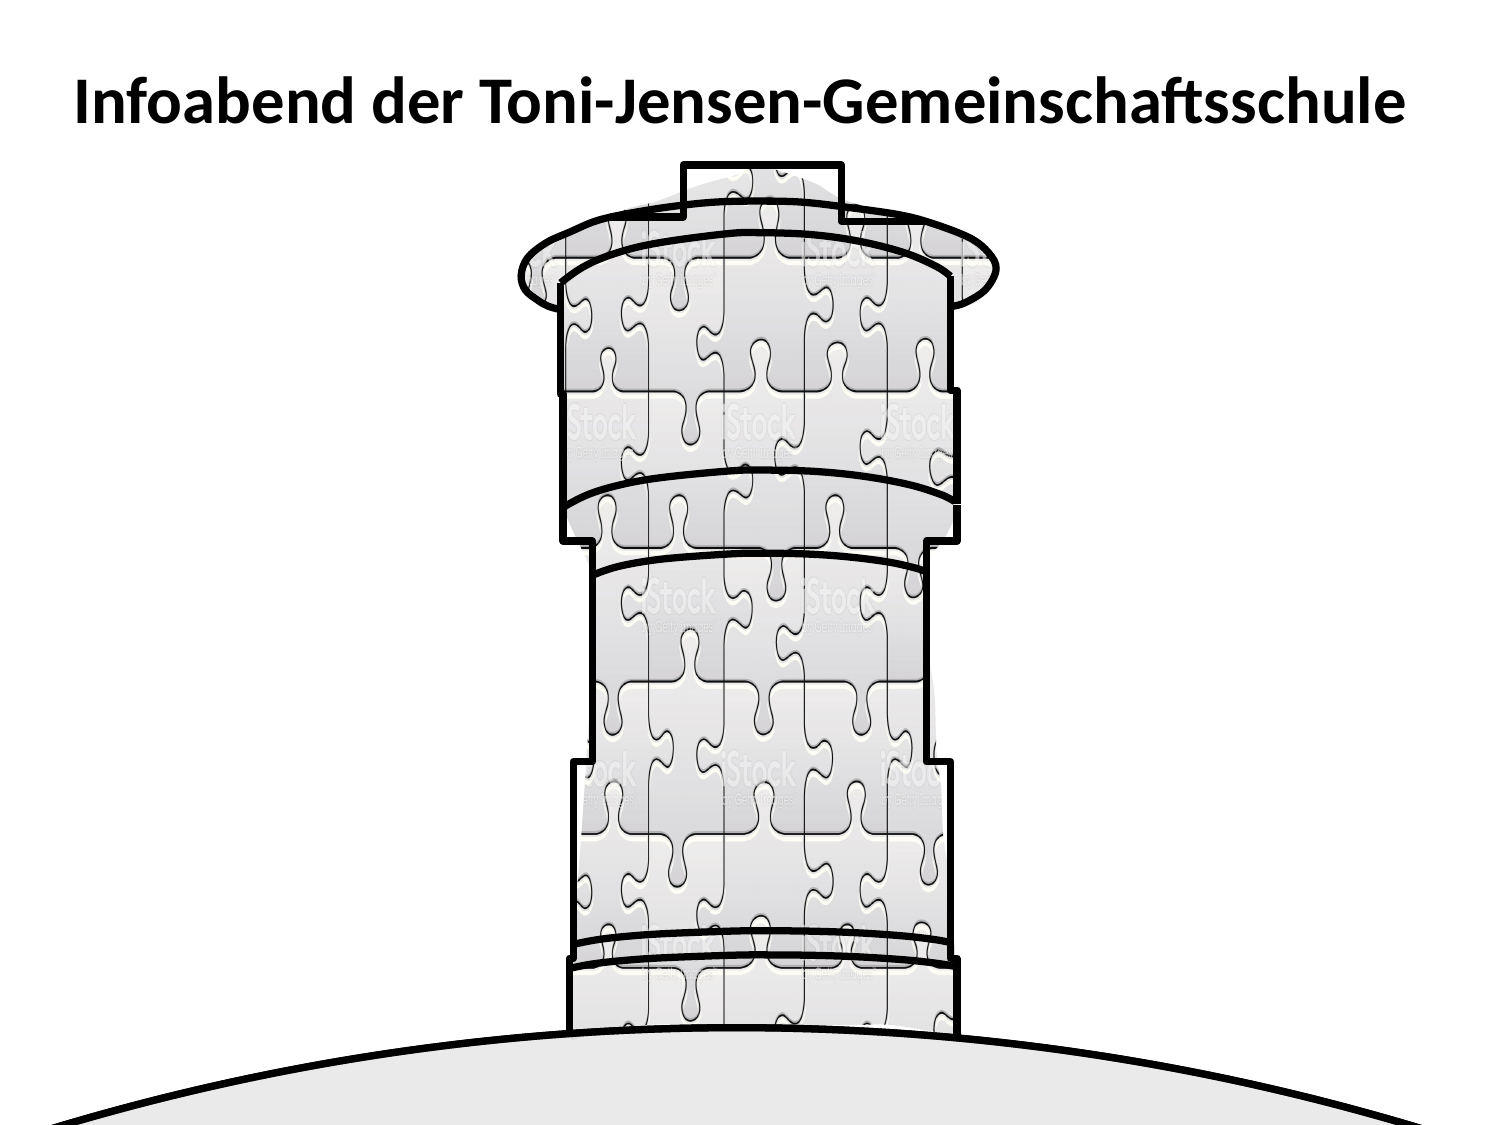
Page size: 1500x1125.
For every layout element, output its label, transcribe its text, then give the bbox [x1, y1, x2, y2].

text_box [573, 935, 947, 963]
text_box [930, 545, 940, 557]
text_box [564, 237, 953, 500]
text_box [579, 545, 589, 566]
text_box [687, 169, 838, 202]
text_box [930, 664, 937, 758]
text_box Infoabend der Toni-Jensen-Gemeinschaftsschule [0, 49, 1500, 144]
text_box [845, 211, 890, 218]
text_box [567, 474, 953, 569]
text_box [624, 192, 680, 210]
text_box [525, 205, 992, 304]
text_box [845, 200, 857, 204]
text_box [64, 959, 1410, 1125]
text_box [577, 557, 947, 939]
